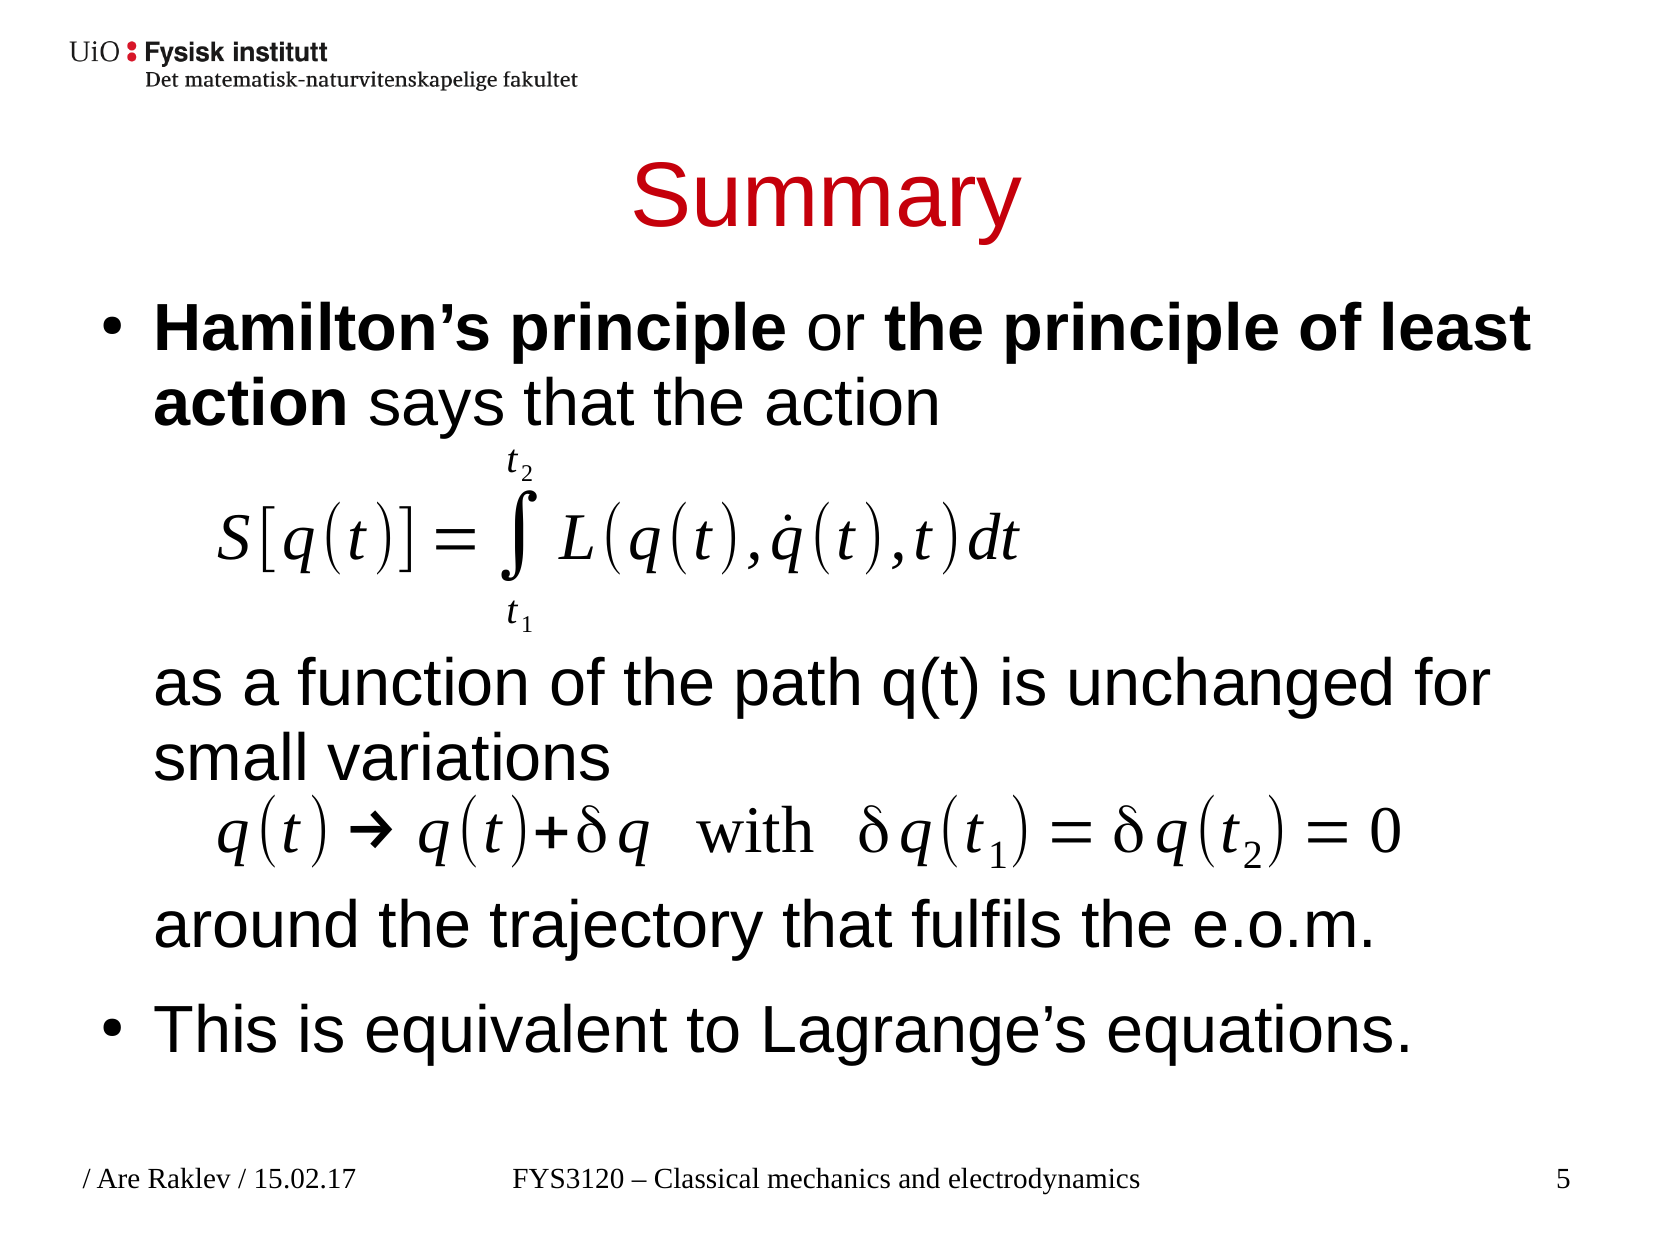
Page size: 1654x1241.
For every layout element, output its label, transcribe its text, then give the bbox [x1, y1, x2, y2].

list Hamilton’s principle or the principle of least action says that the action as a function of the path q(t) is unchanged for small variations around the trajectory that fulfils the e.o.m. This is equivalent to Lagrange’s equations. [82, 290, 1571, 1147]
chart [209, 436, 1031, 638]
title Summary [82, 90, 1571, 290]
chart [210, 791, 1410, 877]
picture [68, 37, 581, 93]
